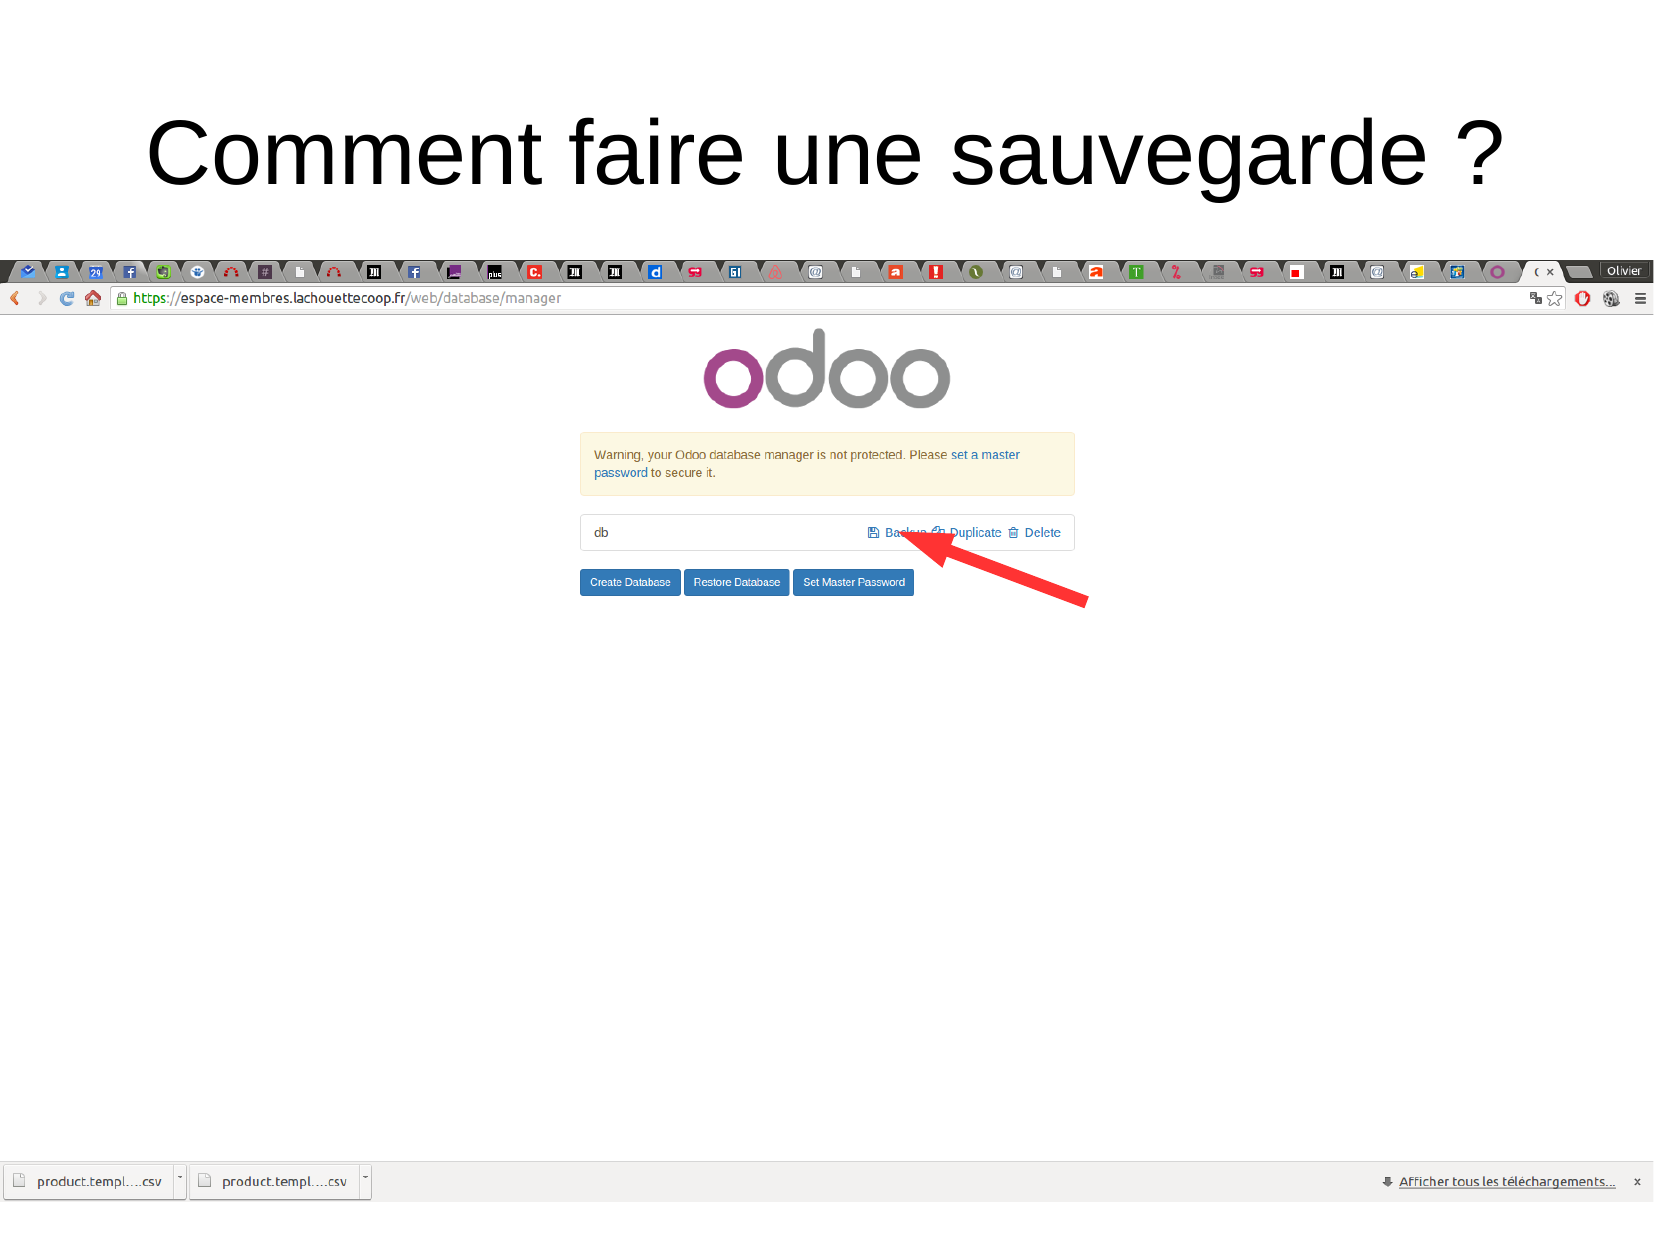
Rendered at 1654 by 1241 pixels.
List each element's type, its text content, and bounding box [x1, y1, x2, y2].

picture [0, 260, 1654, 1202]
title Comment faire une sauvegarde ? [82, 49, 1571, 257]
